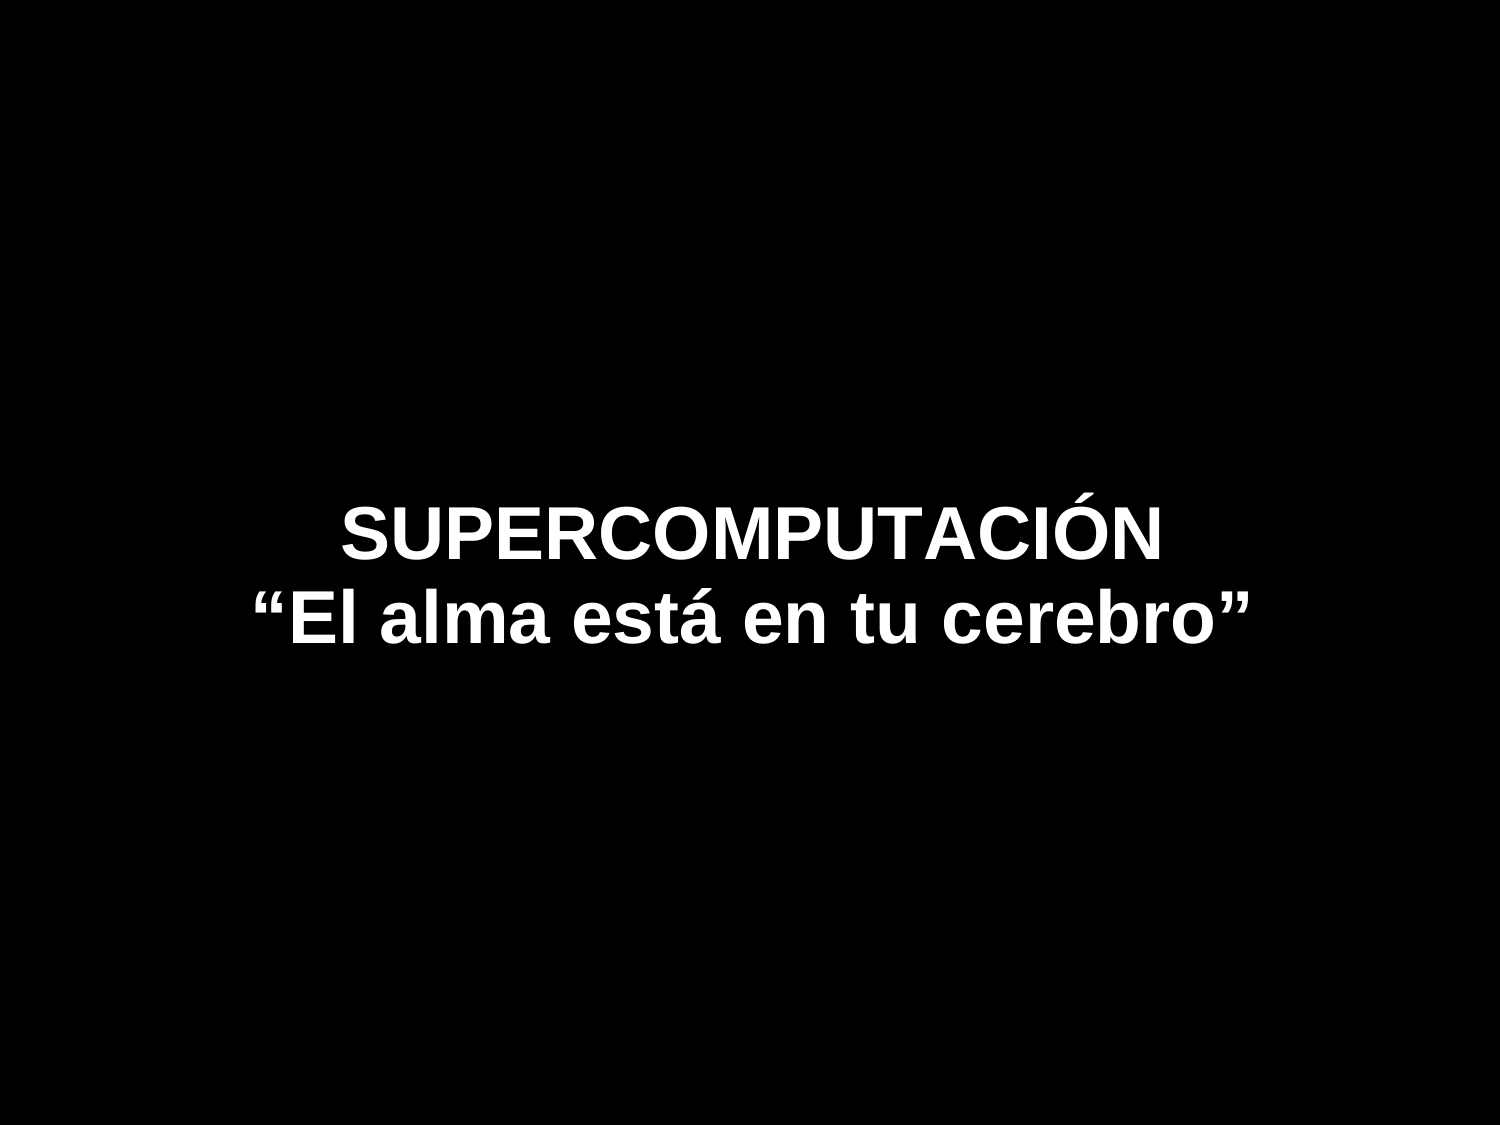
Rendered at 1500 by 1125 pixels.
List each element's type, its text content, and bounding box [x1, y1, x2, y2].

text_box SUPERCOMPUTACIÓN “El alma está en tu cerebro” [0, 0, 1500, 1125]
